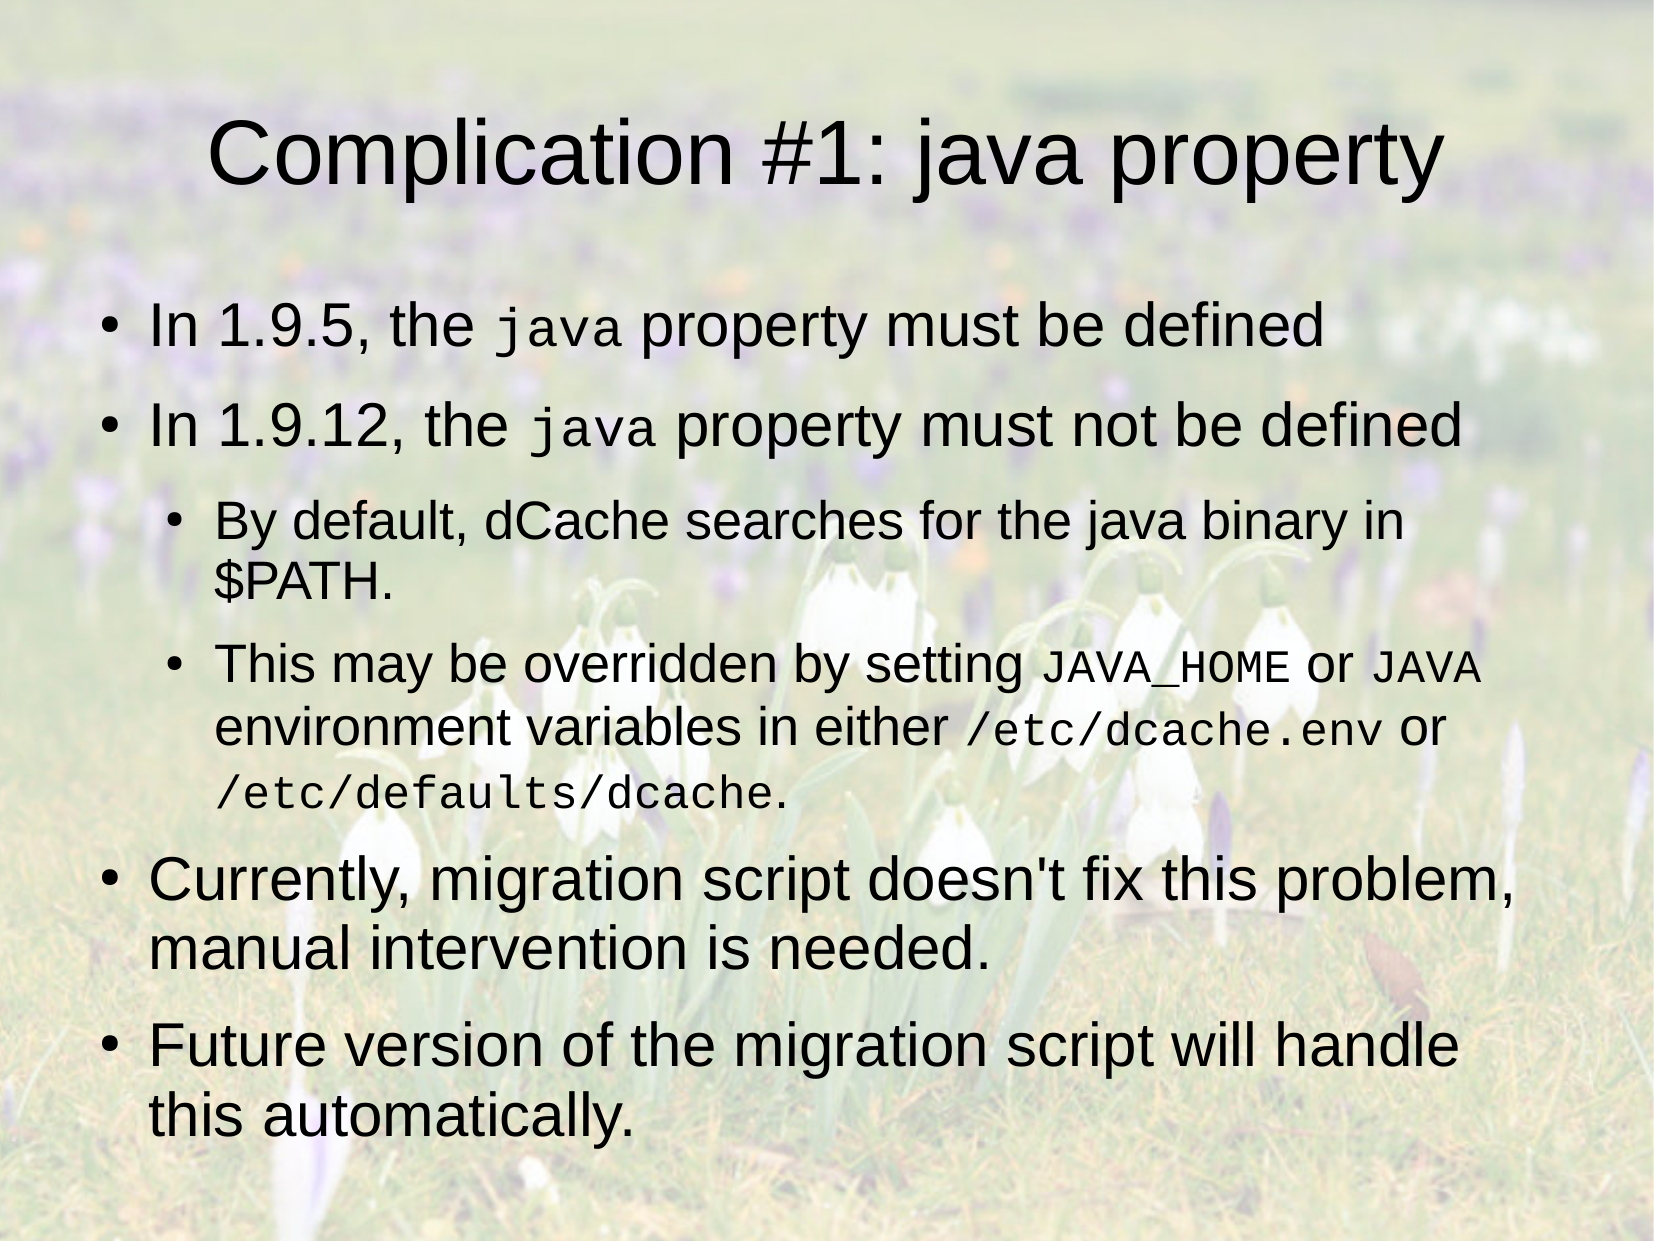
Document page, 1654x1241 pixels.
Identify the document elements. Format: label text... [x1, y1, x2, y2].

picture [0, 0, 1654, 1241]
list In 1.9.5, the java property must be defined In 1.9.12, the java property must not be defined By default, dCache searches for the java binary in $PATH. This may be overridden by setting JAVA_HOME or JAVA environment variables in either /etc/dcache.env or /etc/defaults/dcache. Currently, migration script doesn't fix this problem, manual intervention is needed. Future version of the migration script will handle this automatically. [82, 290, 1571, 1152]
title Complication #1: java property [82, 49, 1571, 257]
